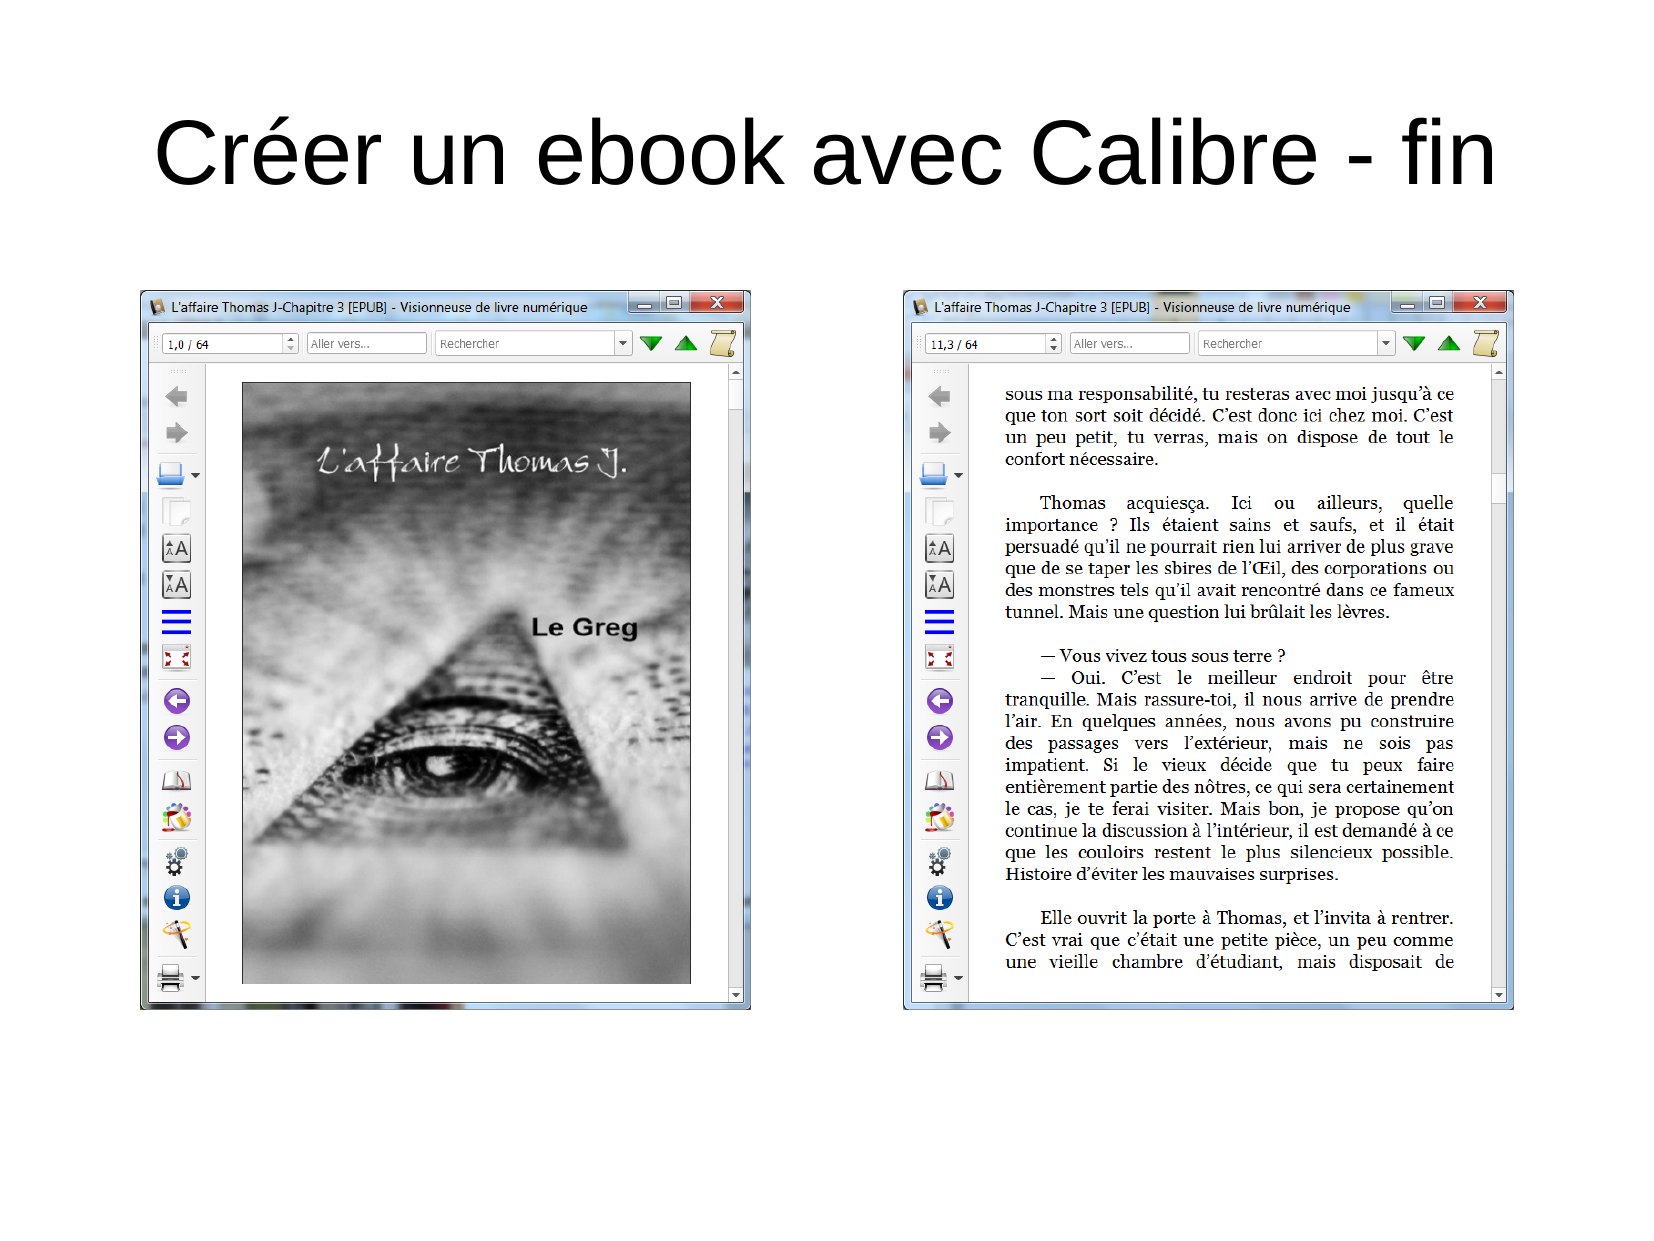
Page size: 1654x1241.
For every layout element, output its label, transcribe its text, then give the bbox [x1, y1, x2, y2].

title Créer un ebook avec Calibre - fin [82, 49, 1571, 257]
picture [903, 290, 1514, 1010]
picture [140, 290, 751, 1010]
